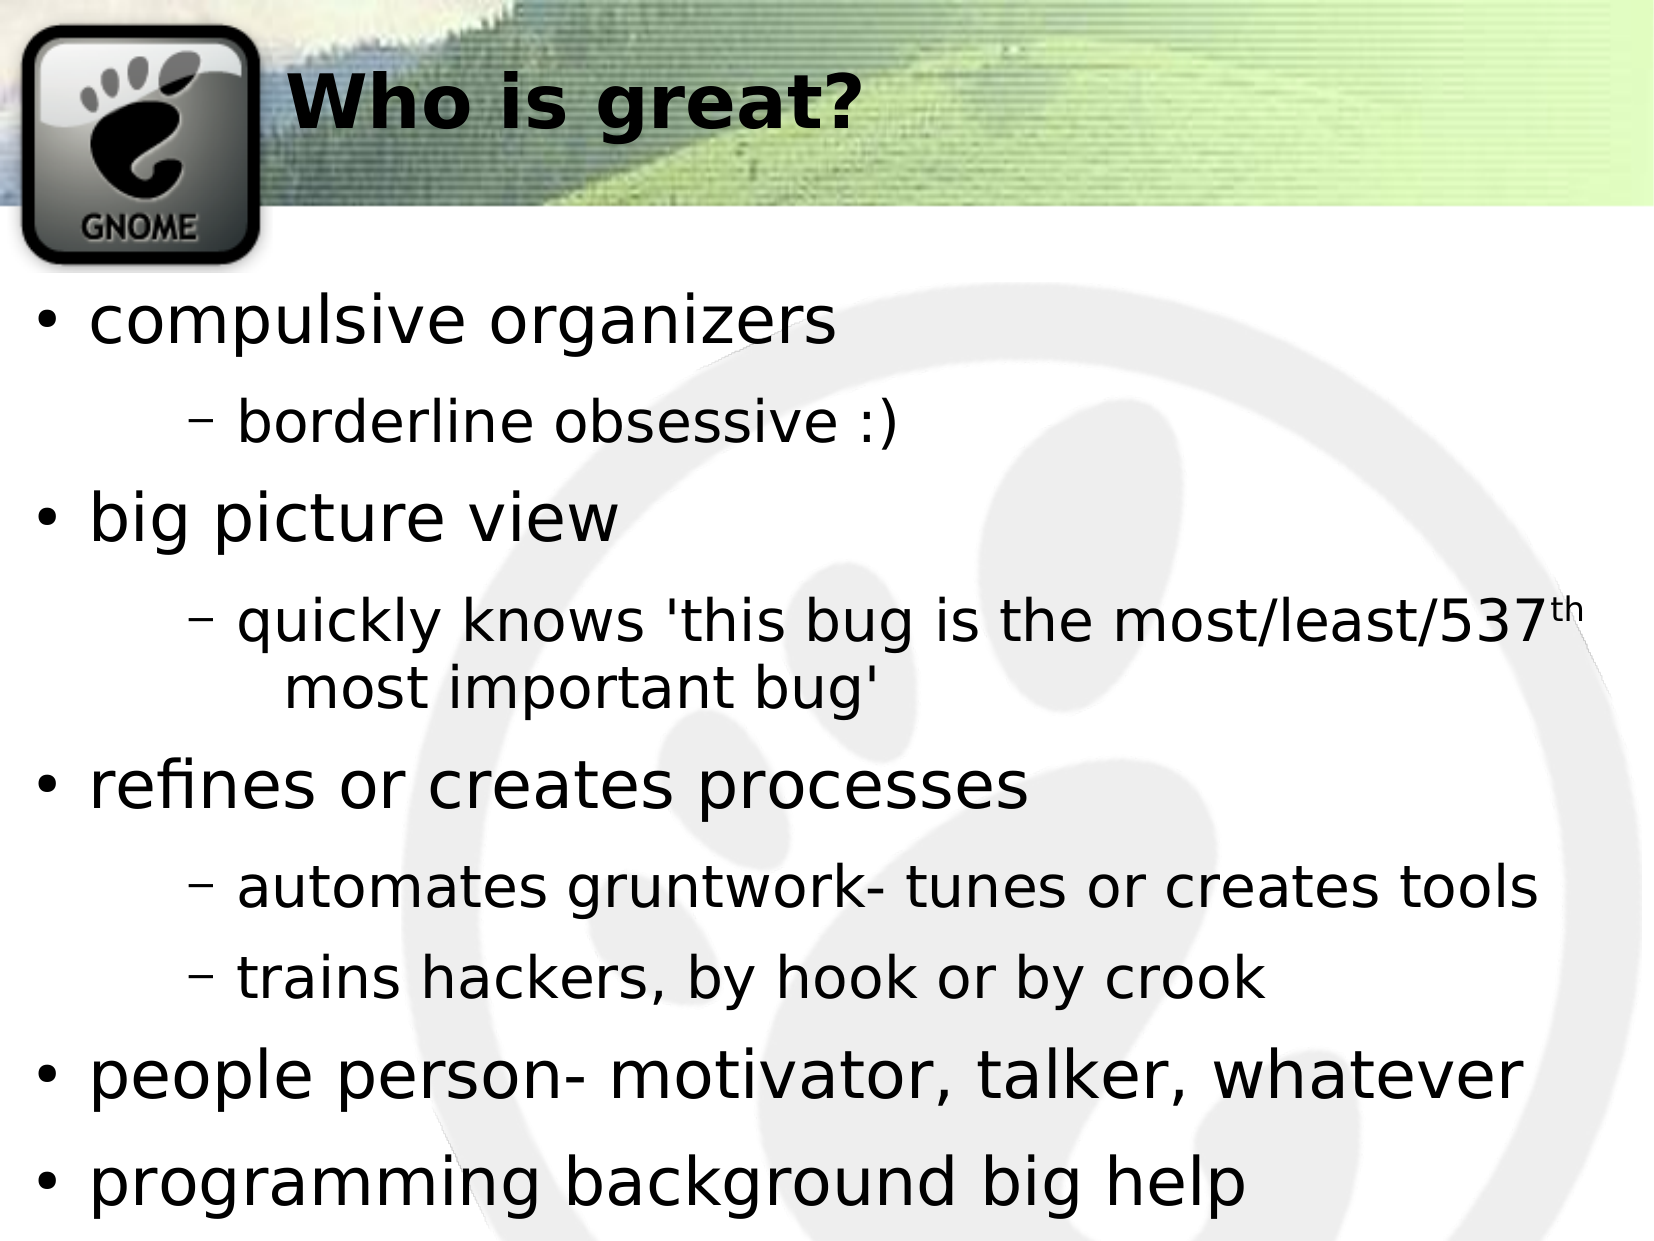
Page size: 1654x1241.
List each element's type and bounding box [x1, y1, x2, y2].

picture [0, 0, 1654, 273]
picture [401, 282, 1642, 1241]
picture [401, 1066, 408, 1077]
